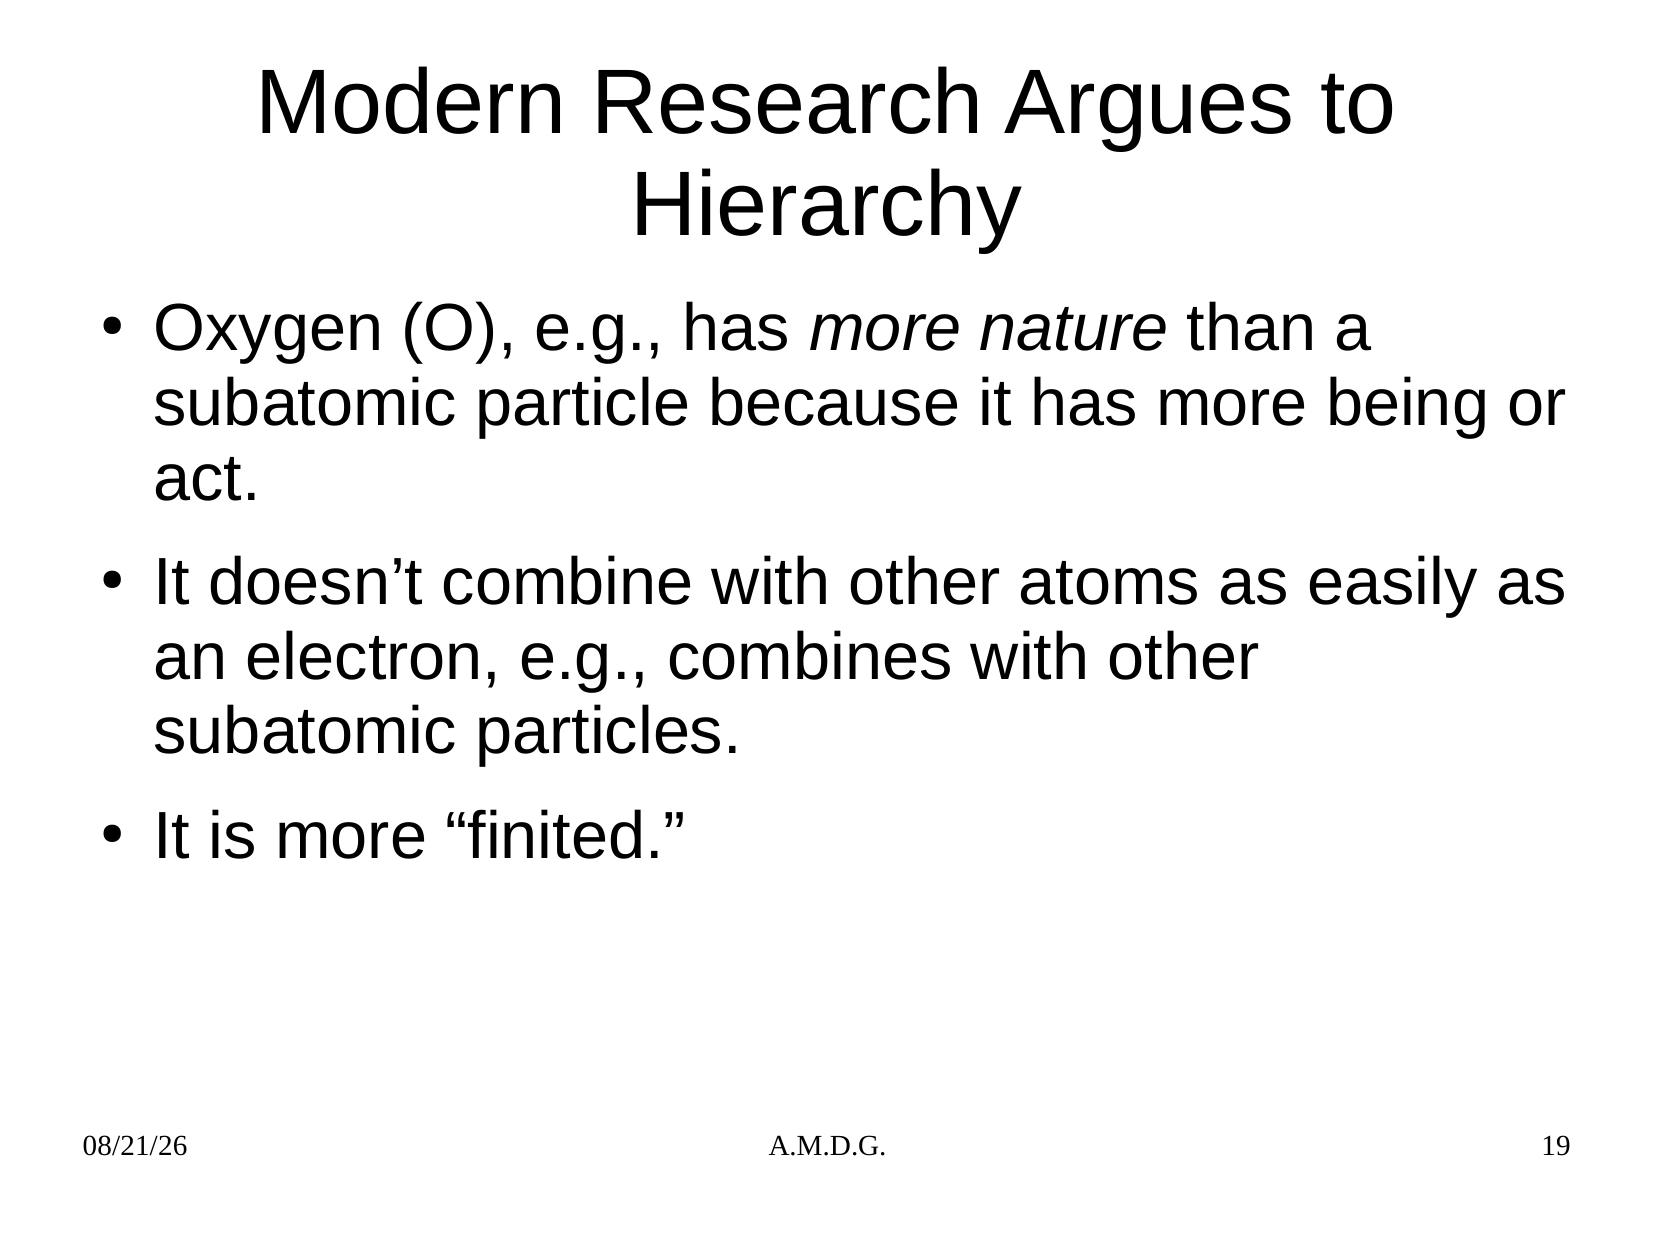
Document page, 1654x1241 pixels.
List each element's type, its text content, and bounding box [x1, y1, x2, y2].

title Modern Research Argues to Hierarchy [82, 49, 1571, 257]
list Oxygen (O), e.g., has more nature than a subatomic particle because it has more being or act. It doesn’t combine with other atoms as easily as an electron, e.g., combines with other subatomic particles. It is more “finited.” [82, 290, 1571, 1109]
